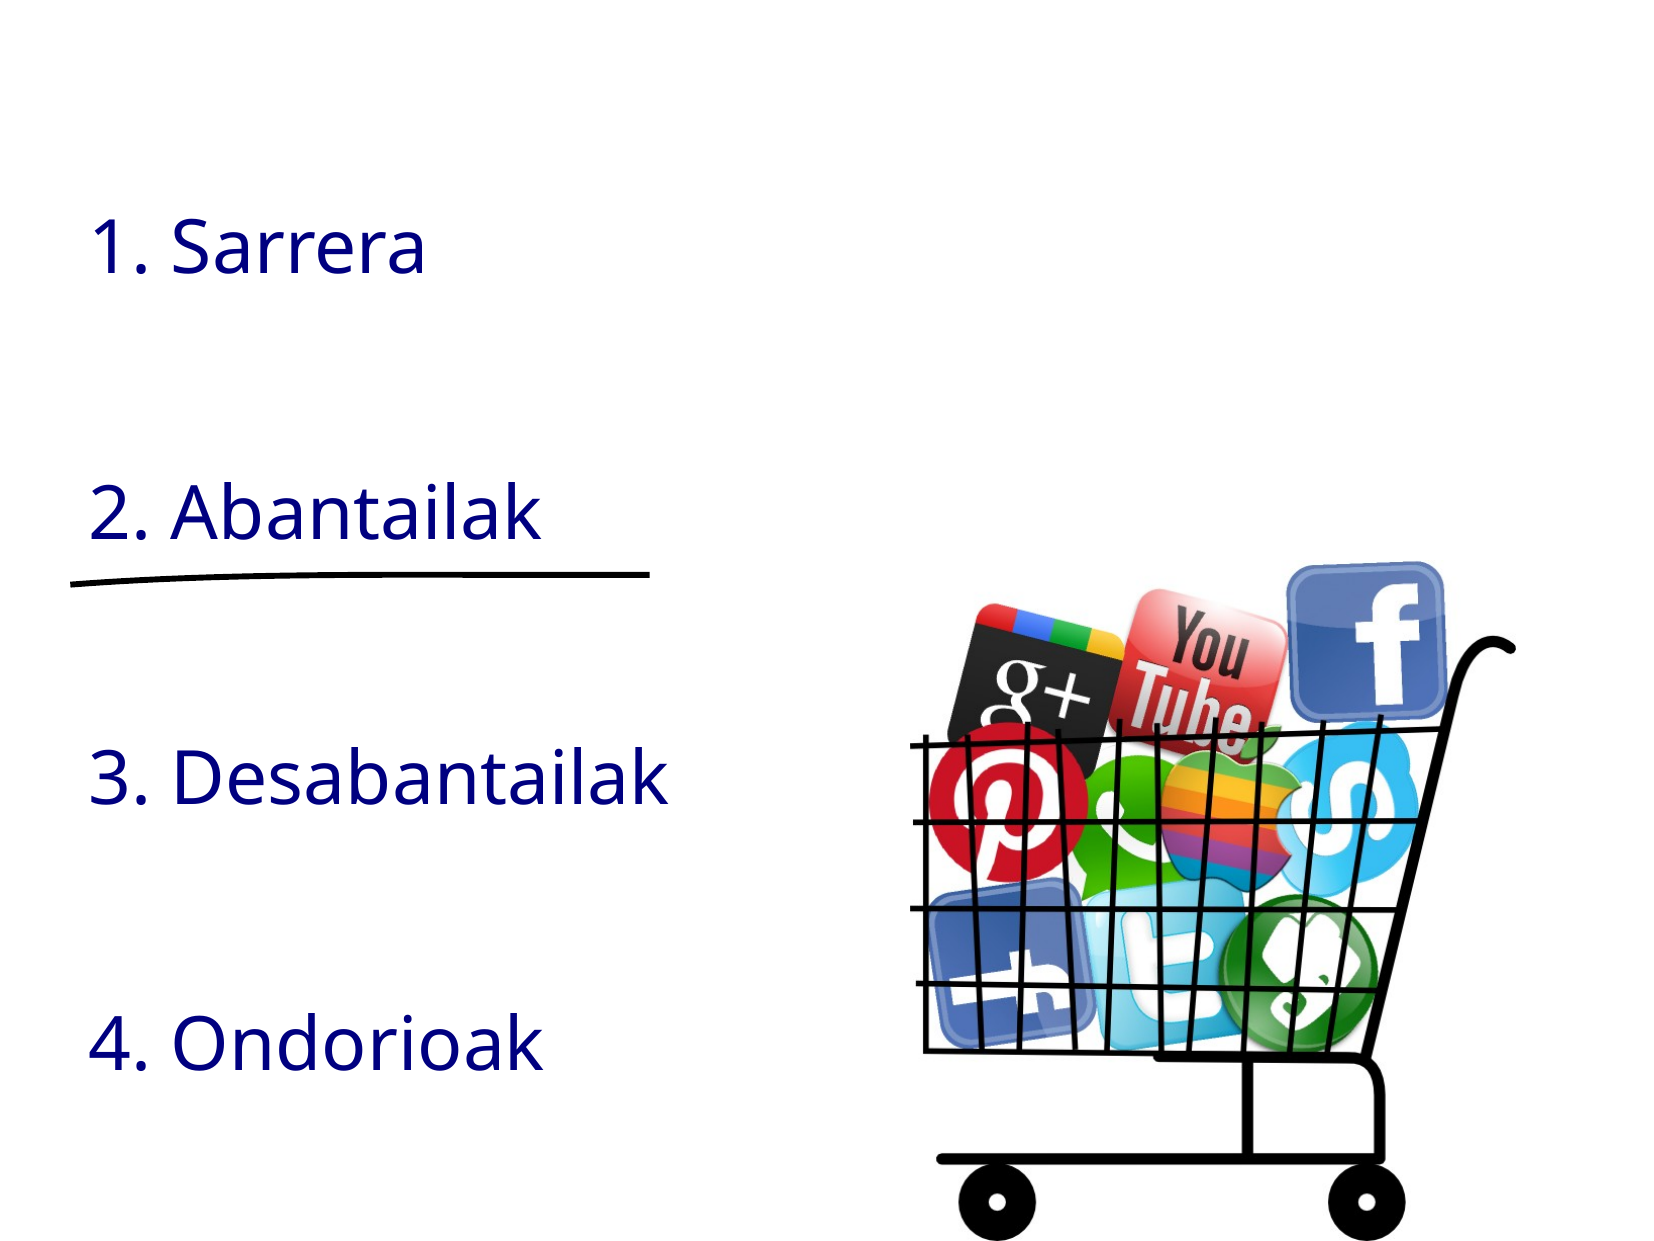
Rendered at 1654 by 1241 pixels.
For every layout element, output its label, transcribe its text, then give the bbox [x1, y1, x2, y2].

title 1. Sarrera 2. Abantailak 3. Desabantailak 4. Ondorioak [88, 239, 827, 1016]
picture [910, 560, 1516, 1241]
